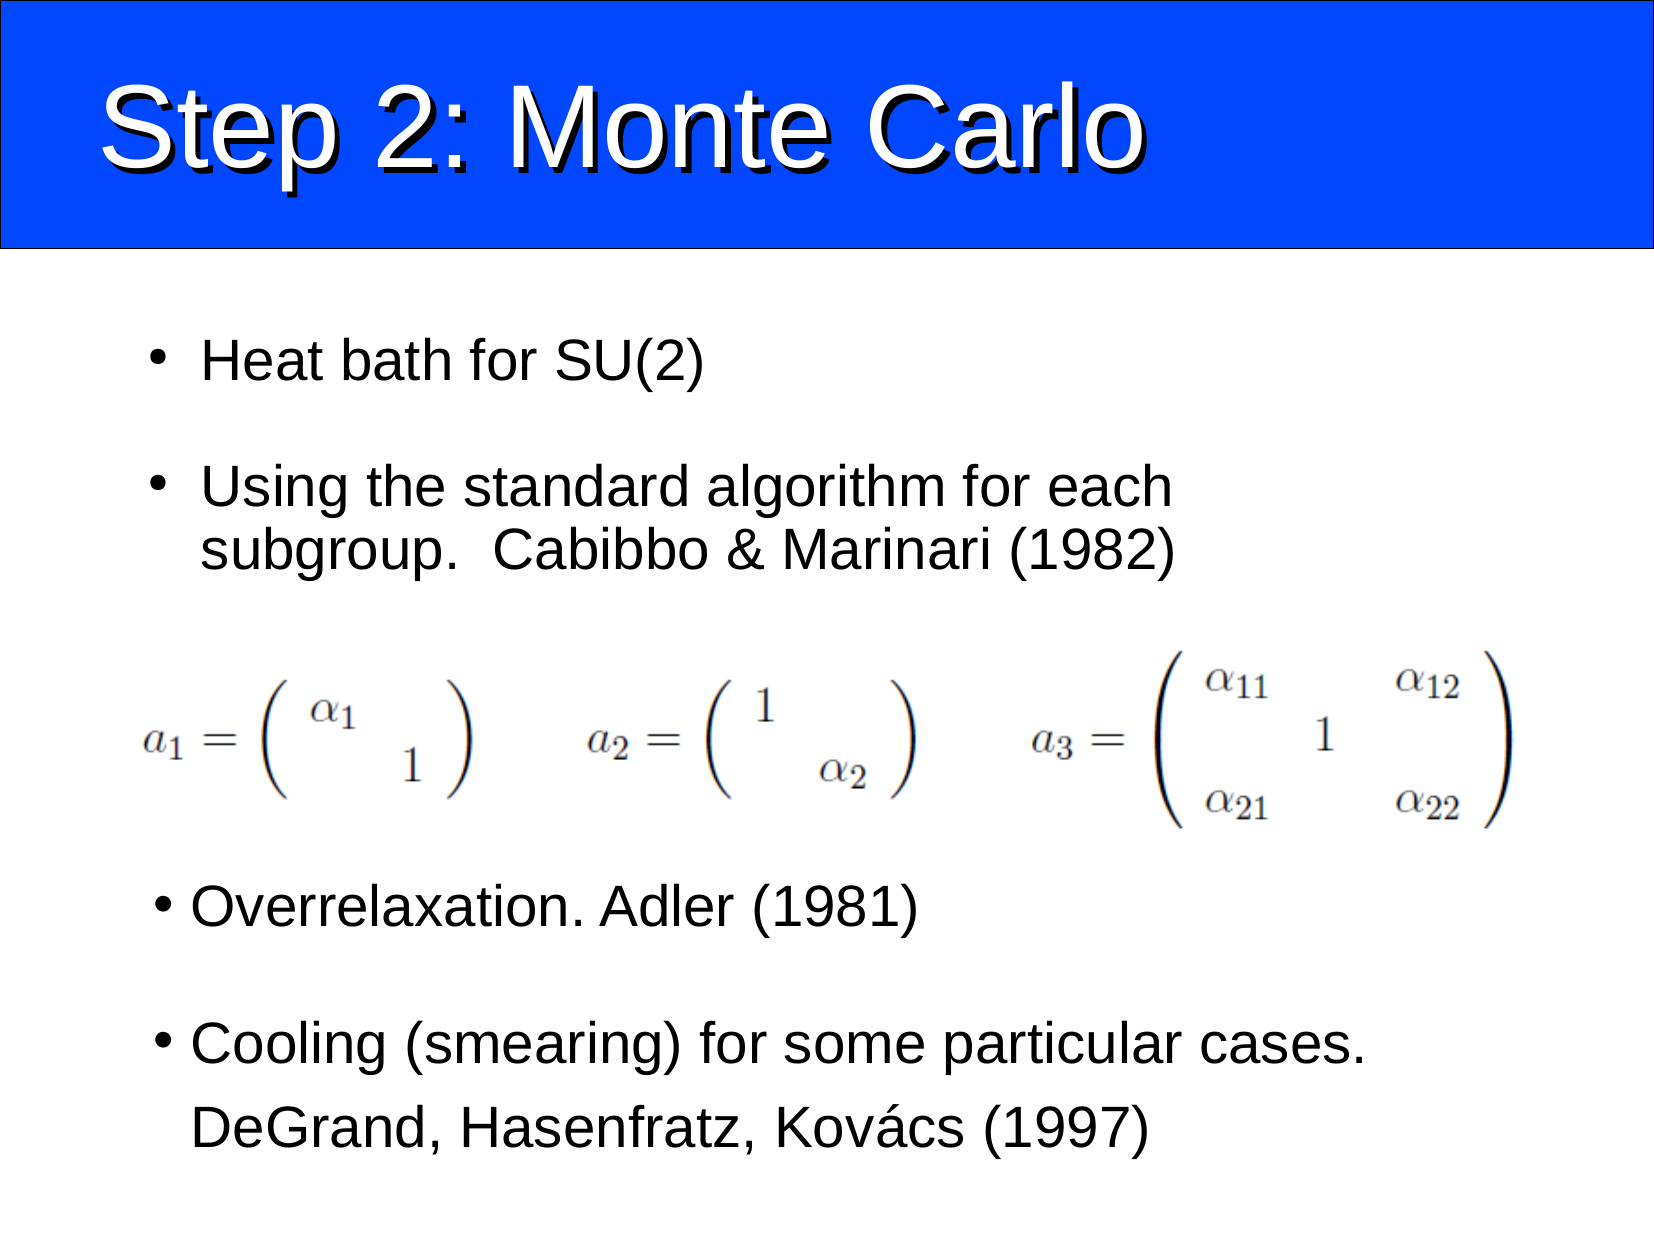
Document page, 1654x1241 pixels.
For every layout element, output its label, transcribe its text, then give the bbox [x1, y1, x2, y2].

text_box Overrelaxation. Adler (1981)‏ Cooling (smearing) for some particular cases. DeGrand, Hasenfratz, Kovács (1997) [139, 860, 1595, 1168]
title Step 2: Monte Carlo [82, 17, 1571, 224]
chart [127, 646, 1548, 845]
list Heat bath for SU(2)‏ Using the standard algorithm for each subgroup. Cabibbo & Marinari (1982)‏ [115, 322, 1418, 650]
text_box [0, 0, 1654, 249]
